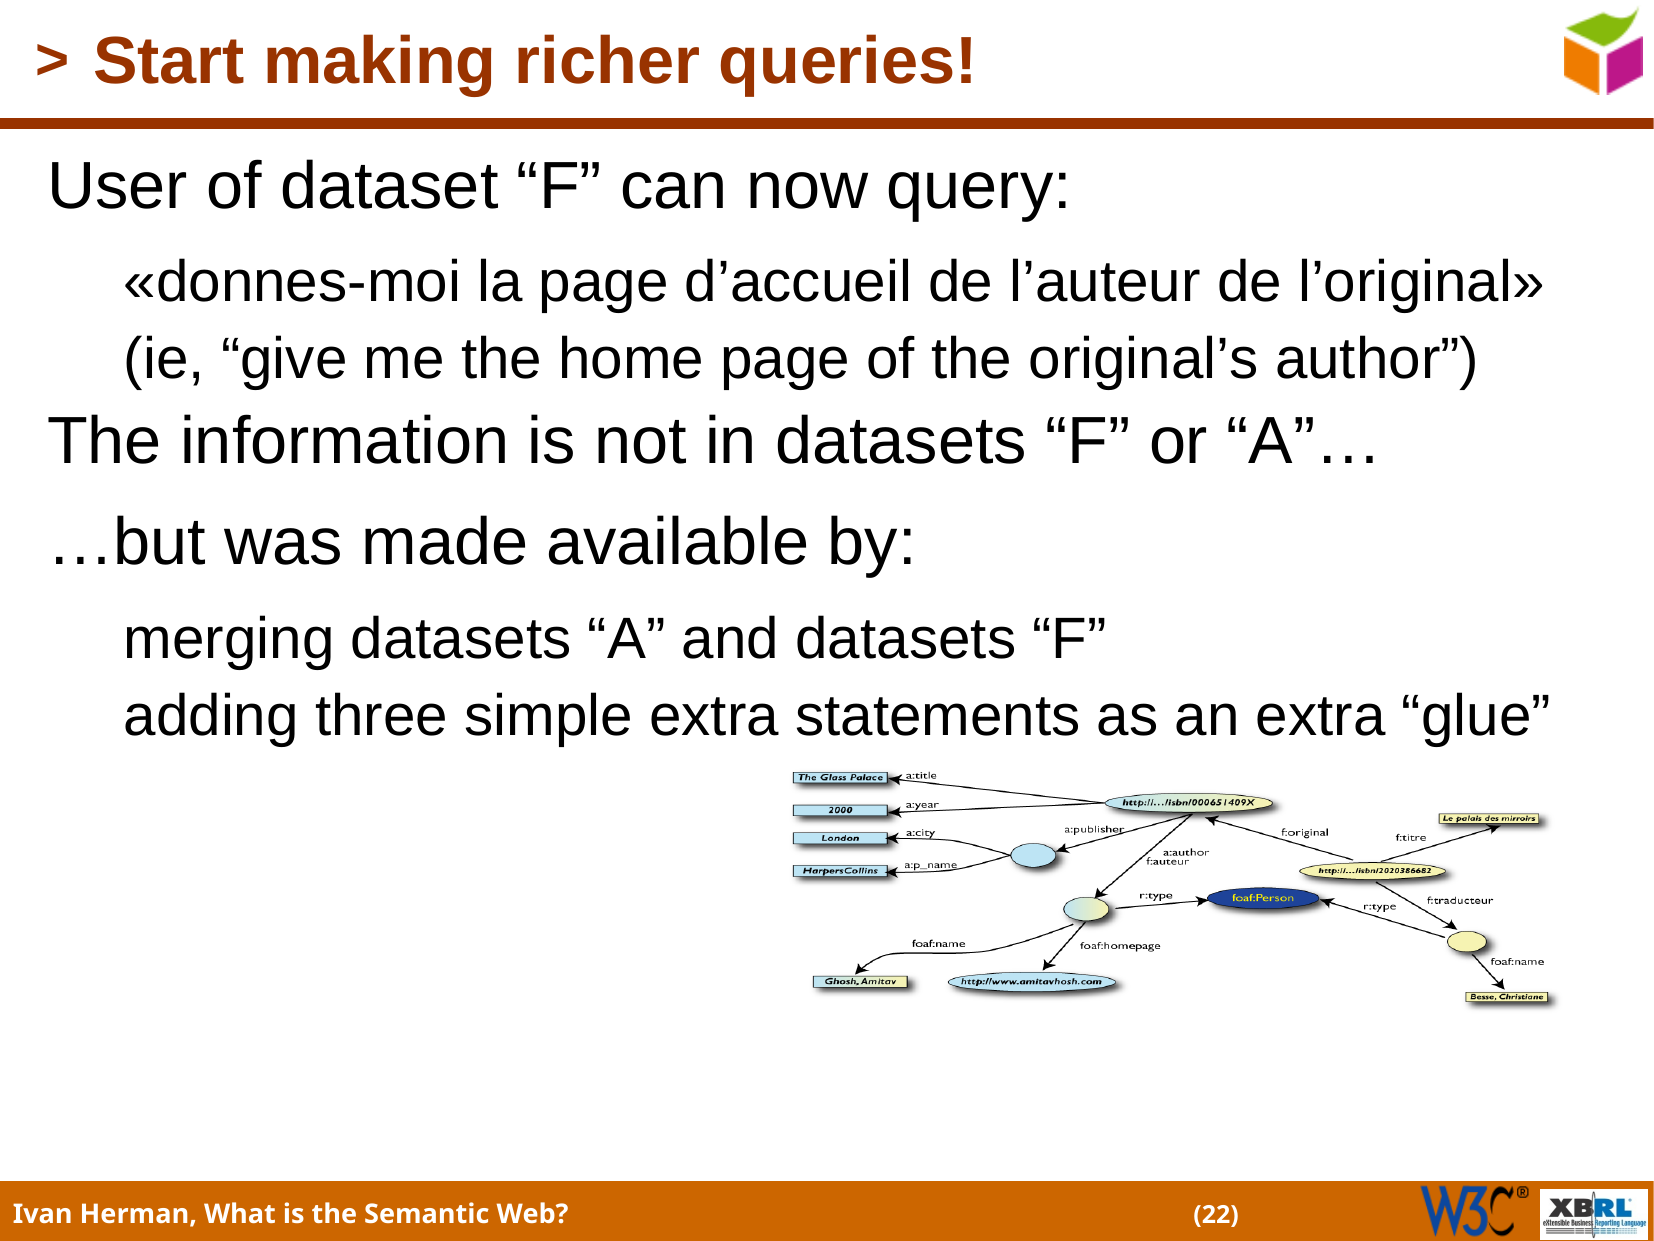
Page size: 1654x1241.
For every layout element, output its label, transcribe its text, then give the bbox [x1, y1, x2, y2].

picture [1417, 1183, 1533, 1240]
picture [786, 767, 1565, 1152]
picture [1564, 5, 1643, 95]
list User of dataset “F” can now query: «donnes-moi la page d’accueil de l’auteur de l’original» (ie, “give me the home page of the original’s author”) The information is not in datasets “F” or “A”… …but was made available by: merging datasets “A” and datasets “F” adding three simple extra statements as an extra “glue” [29, 147, 1624, 1119]
title Start making richer queries! [93, 0, 1493, 119]
picture [1540, 1189, 1648, 1240]
